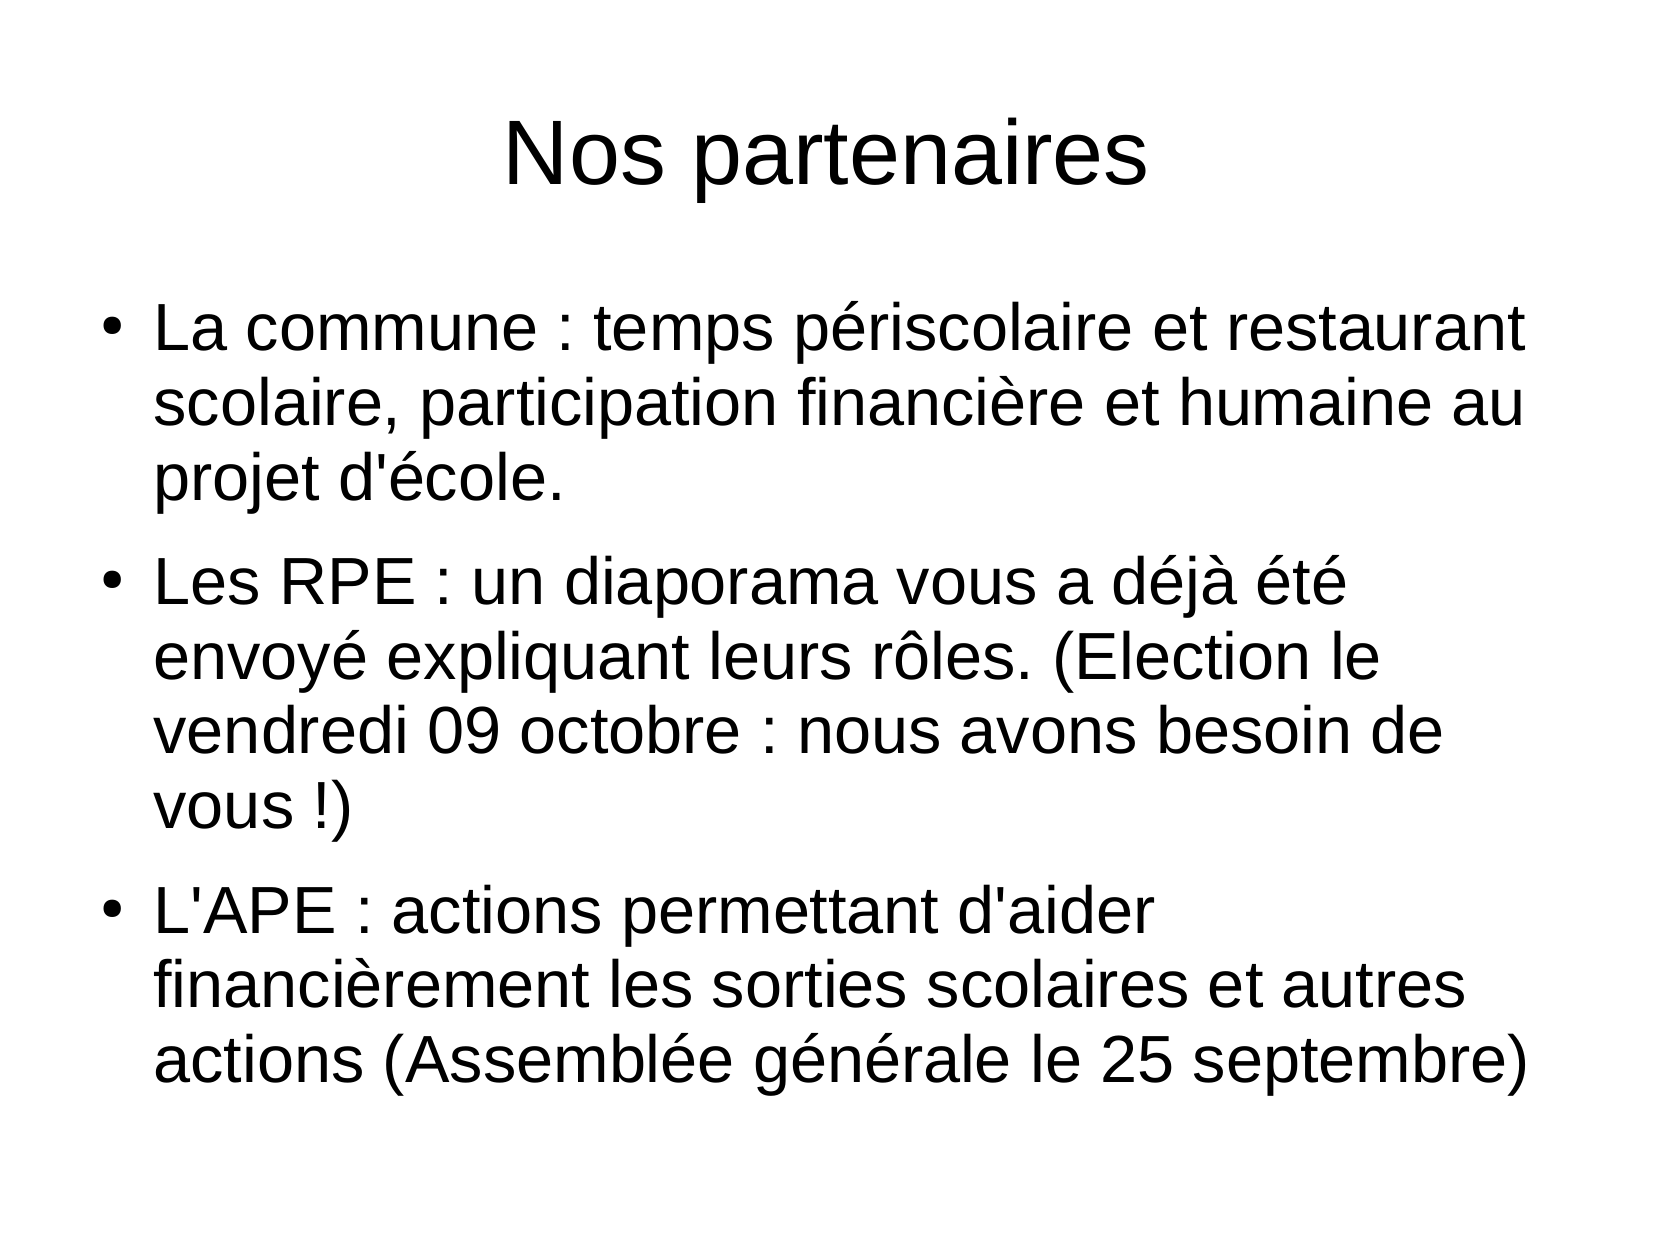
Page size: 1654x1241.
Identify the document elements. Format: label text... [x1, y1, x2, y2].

title Nos partenaires [82, 49, 1571, 257]
list La commune : temps périscolaire et restaurant scolaire, participation financière et humaine au projet d'école. Les RPE : un diaporama vous a déjà été envoyé expliquant leurs rôles. (Election le vendredi 09 octobre : nous avons besoin de vous !) L'APE : actions permettant d'aider financièrement les sorties scolaires et autres actions (Assemblée générale le 25 septembre) [82, 290, 1571, 1097]
